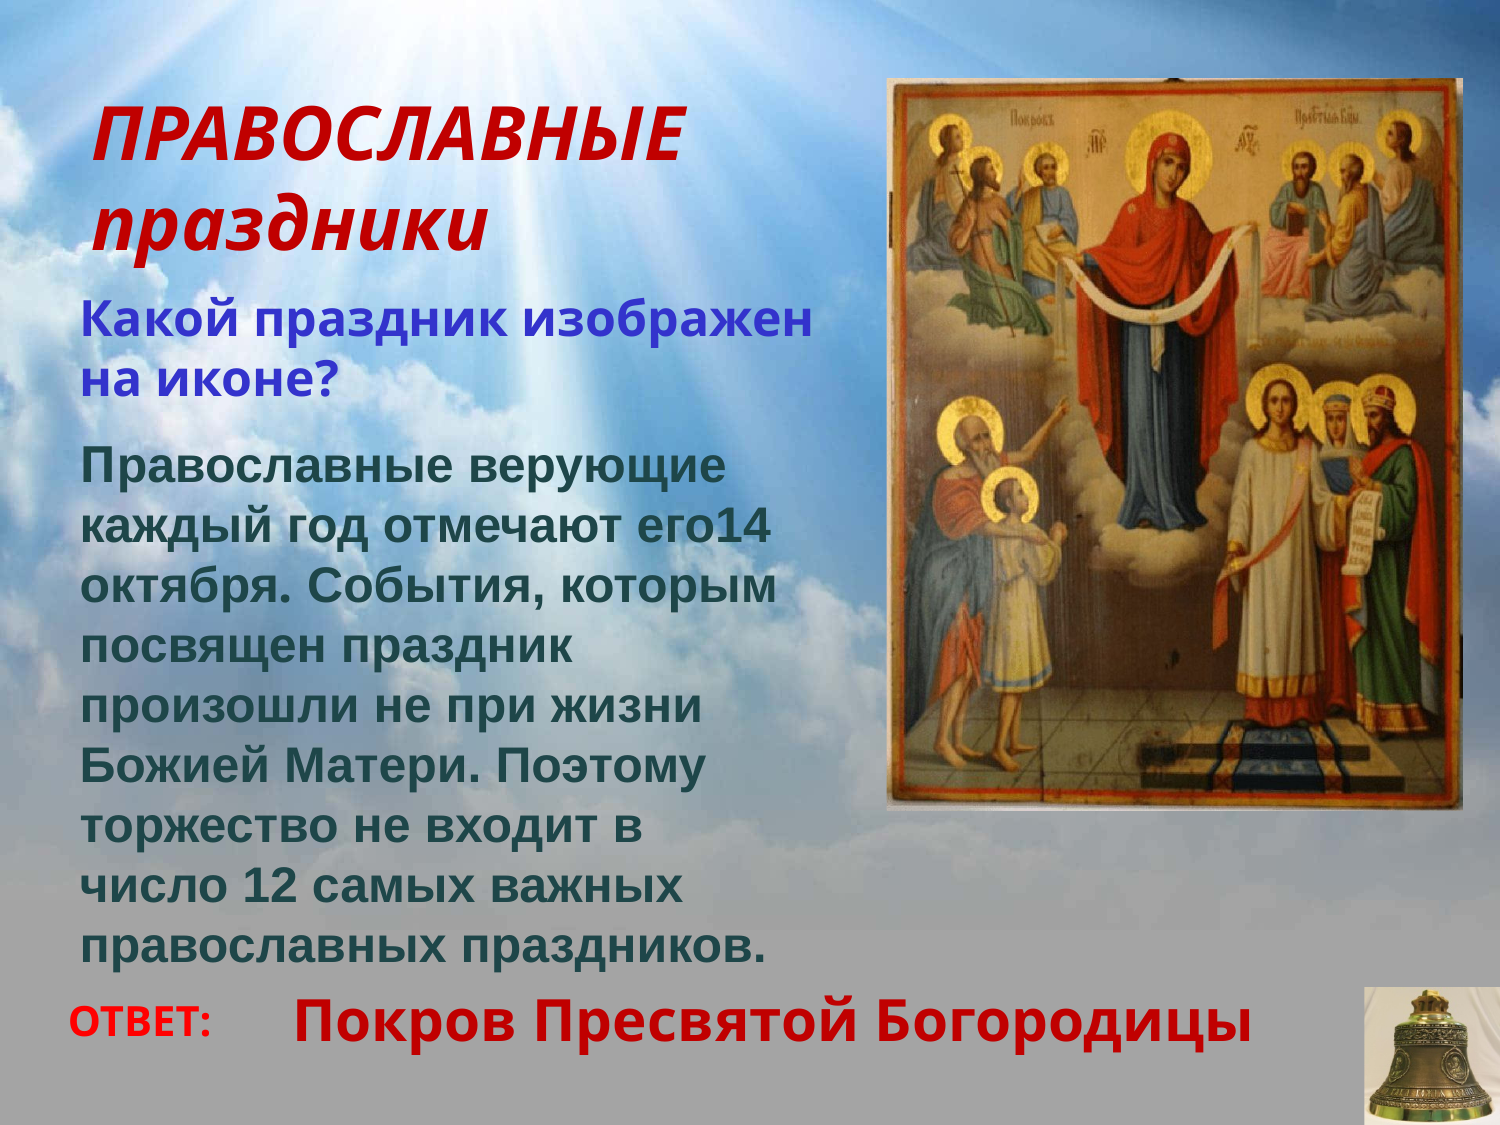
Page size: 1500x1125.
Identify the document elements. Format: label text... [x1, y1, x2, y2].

picture [0, 0, 1500, 1125]
text_box Какой праздник изображен на иконе? Православные верующие каждый год отмечают его14 октября. События, которым посвящен праздник произошли не при жизни Божией Матери. Поэтому торжество не входит в число 12 самых важных православных праздников. [64, 278, 845, 981]
text_box ОТВЕТ: [53, 987, 277, 1053]
text_box Покров Пресвятой Богородицы [277, 976, 1305, 1061]
text_box ПРАВОСЛАВНЫЕ праздники [76, 78, 713, 273]
